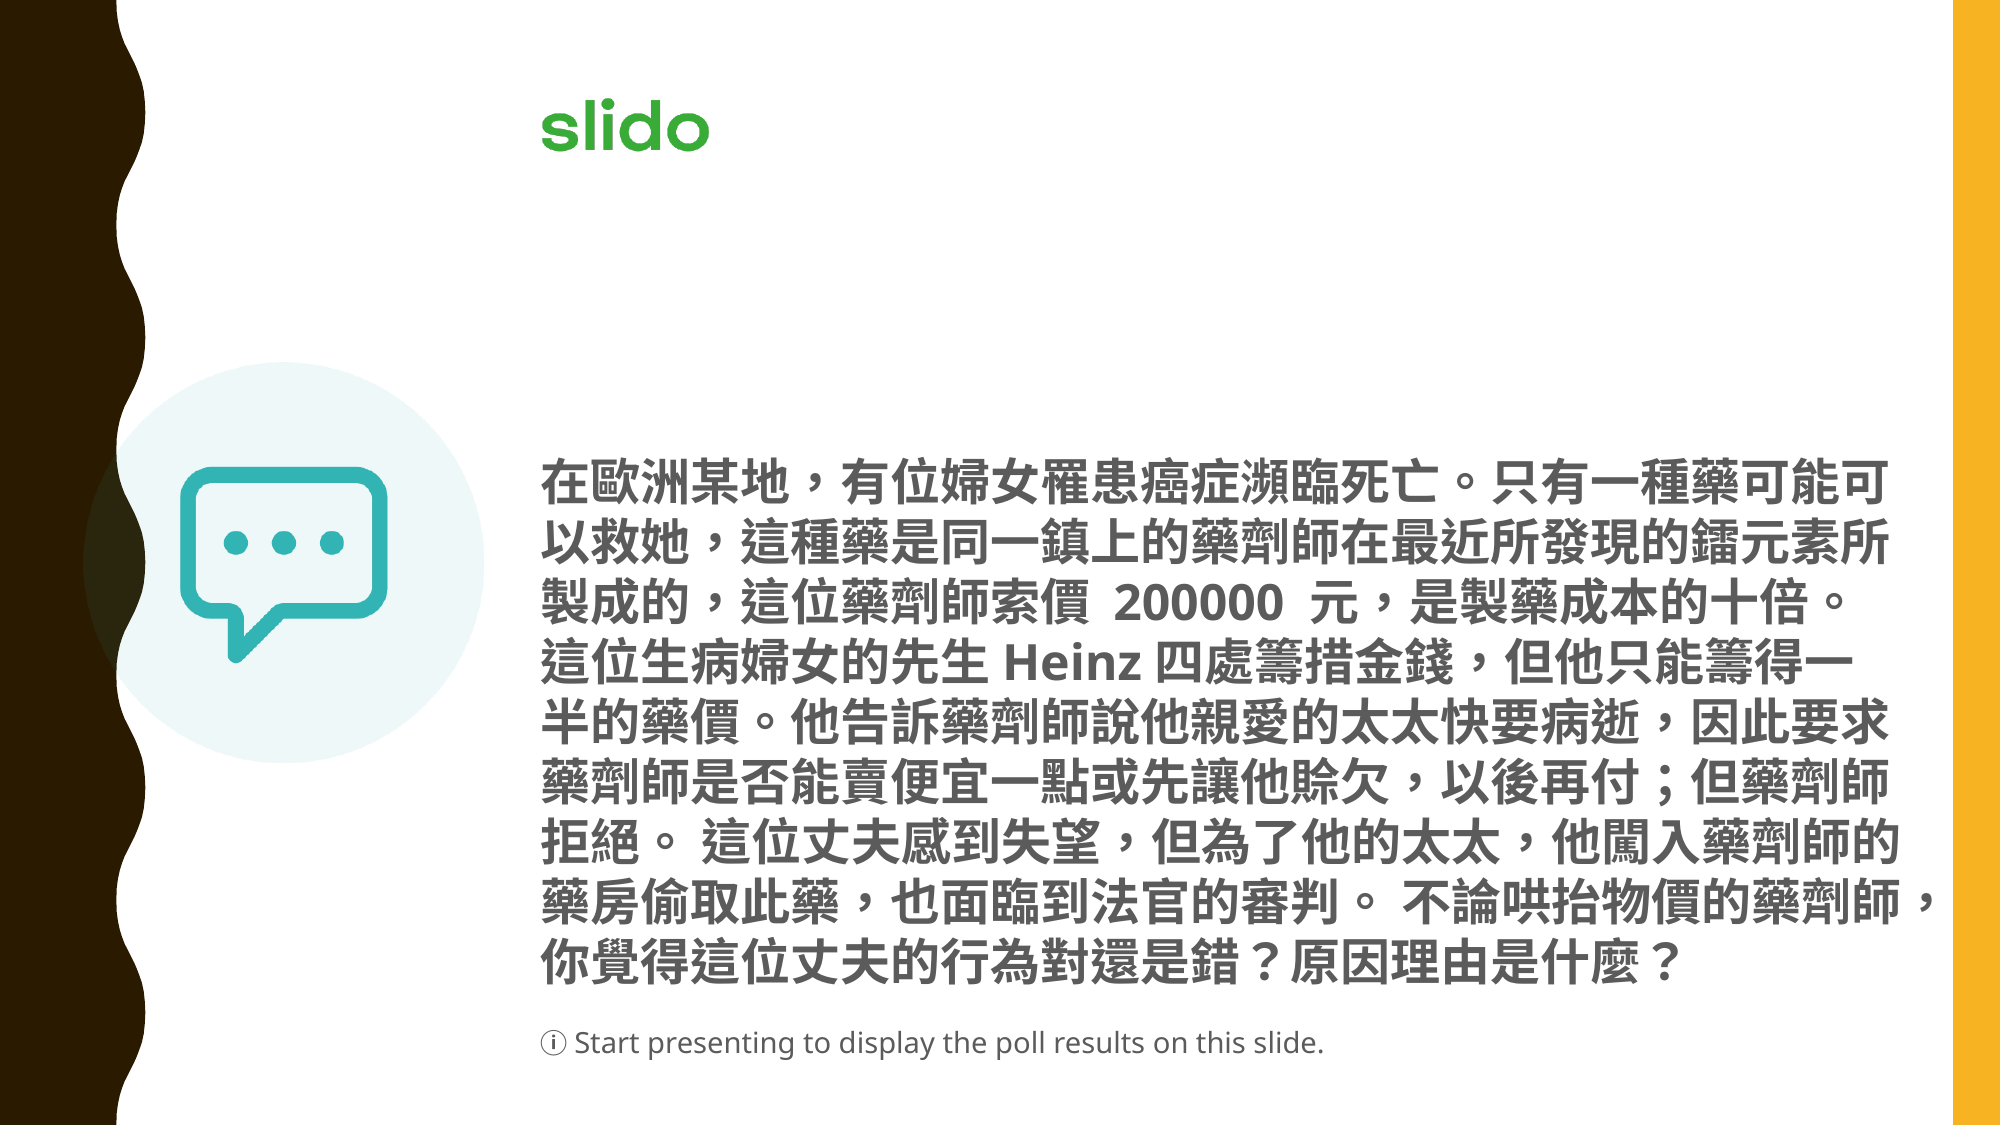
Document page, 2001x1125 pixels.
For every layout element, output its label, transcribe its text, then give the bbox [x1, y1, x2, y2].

picture [525, 83, 726, 168]
picture [83, 362, 484, 763]
text_box ⓘ Start presenting to display the poll results on this slide. [525, 1000, 1958, 1084]
text_box 在歐洲某地，有位婦女罹患癌症瀕臨死亡。只有一種藥可能可以救她，這種藥是同一鎮上的藥劑師在最近所發現的鐳元素所製成的，這位藥劑師索價 200000 元，是製藥成本的十倍。這位生病婦女的先生Heinz四處籌措金錢，但他只能籌得一半的藥價。他告訴藥劑師說他親愛的太太快要病逝，因此要求藥劑師是否能賣便宜一點或先讓他賒欠，以後再付；但藥劑師拒絕。 這位丈夫感到失望，但為了他的太太，他闖入藥劑師的藥房偷取此藥，也面臨到法官的審判。 不論哄抬物價的藥劑師，你覺得這位丈夫的行為對還是錯？原因理由是什麼？ [525, 443, 1917, 724]
